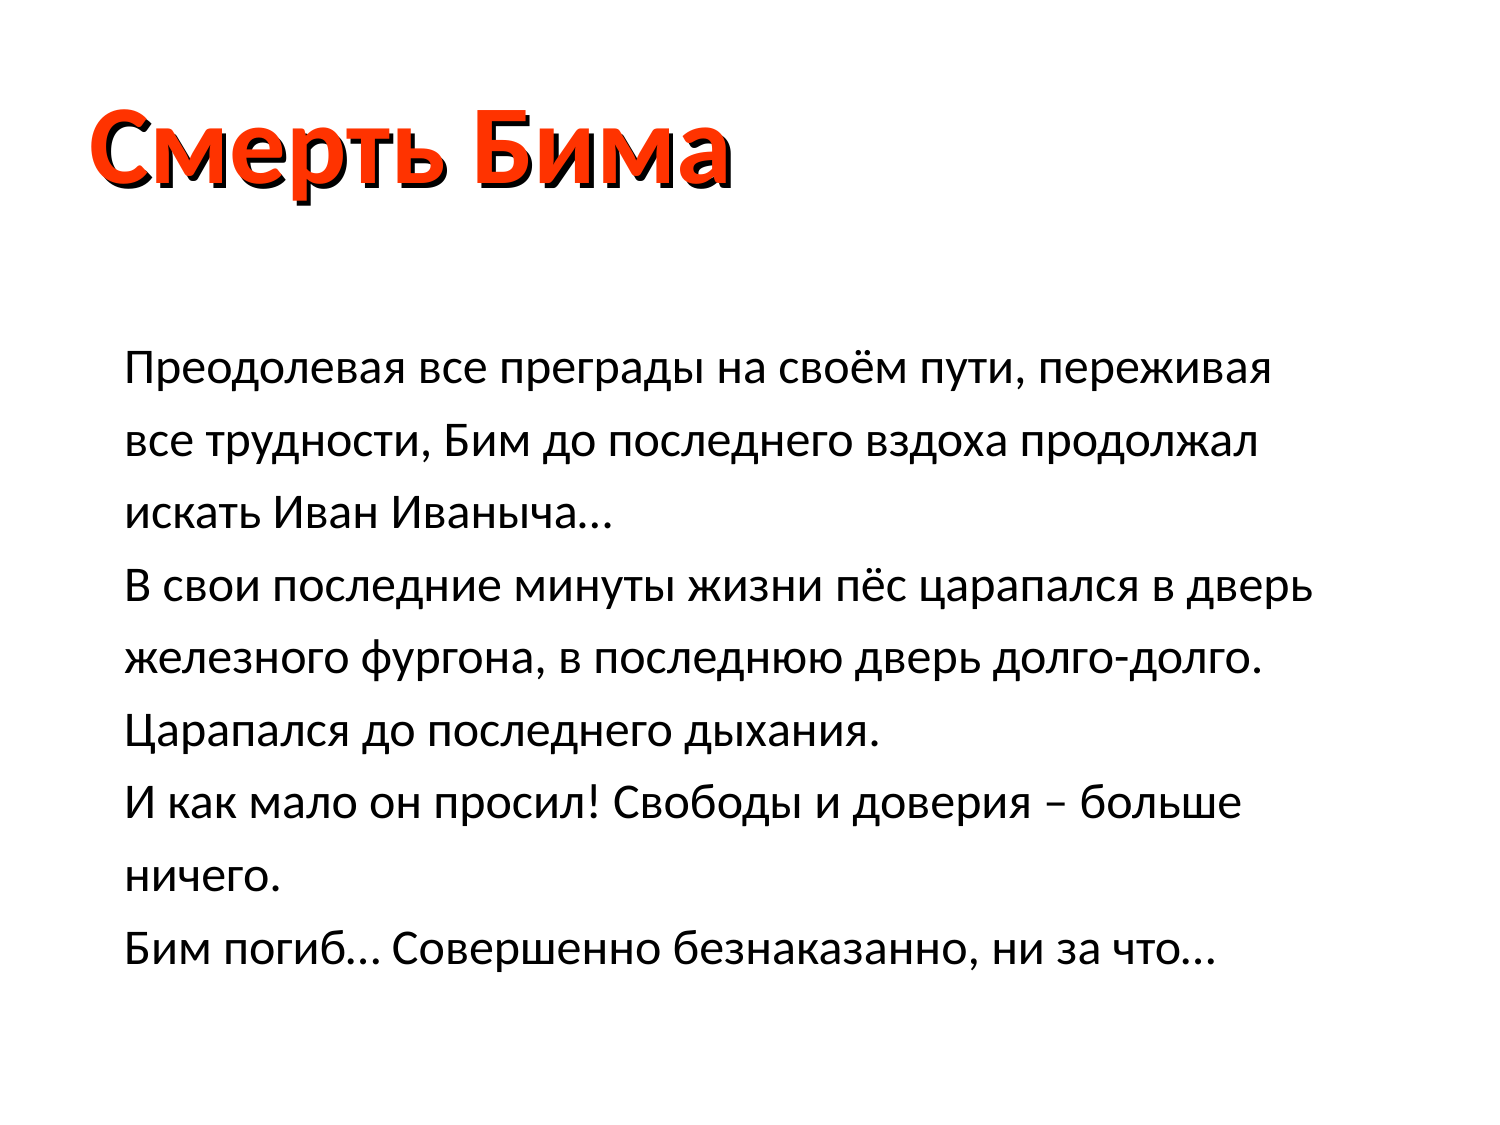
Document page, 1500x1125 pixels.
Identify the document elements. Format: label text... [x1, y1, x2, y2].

list Преодолевая все преграды на своём пути, переживая все трудности, Бим до последнего вздоха продолжал искать Иван Иваныча… В свои последние минуты жизни пёс царапался в дверь железного фургона, в последнюю дверь долго-долго. Царапался до последнего дыхания. И как мало он просил! Свободы и доверия – больше ничего. Бим погиб… Совершенно безнаказанно, ни за что… [53, 326, 1483, 1069]
title Смерть Бима [75, 45, 1426, 233]
